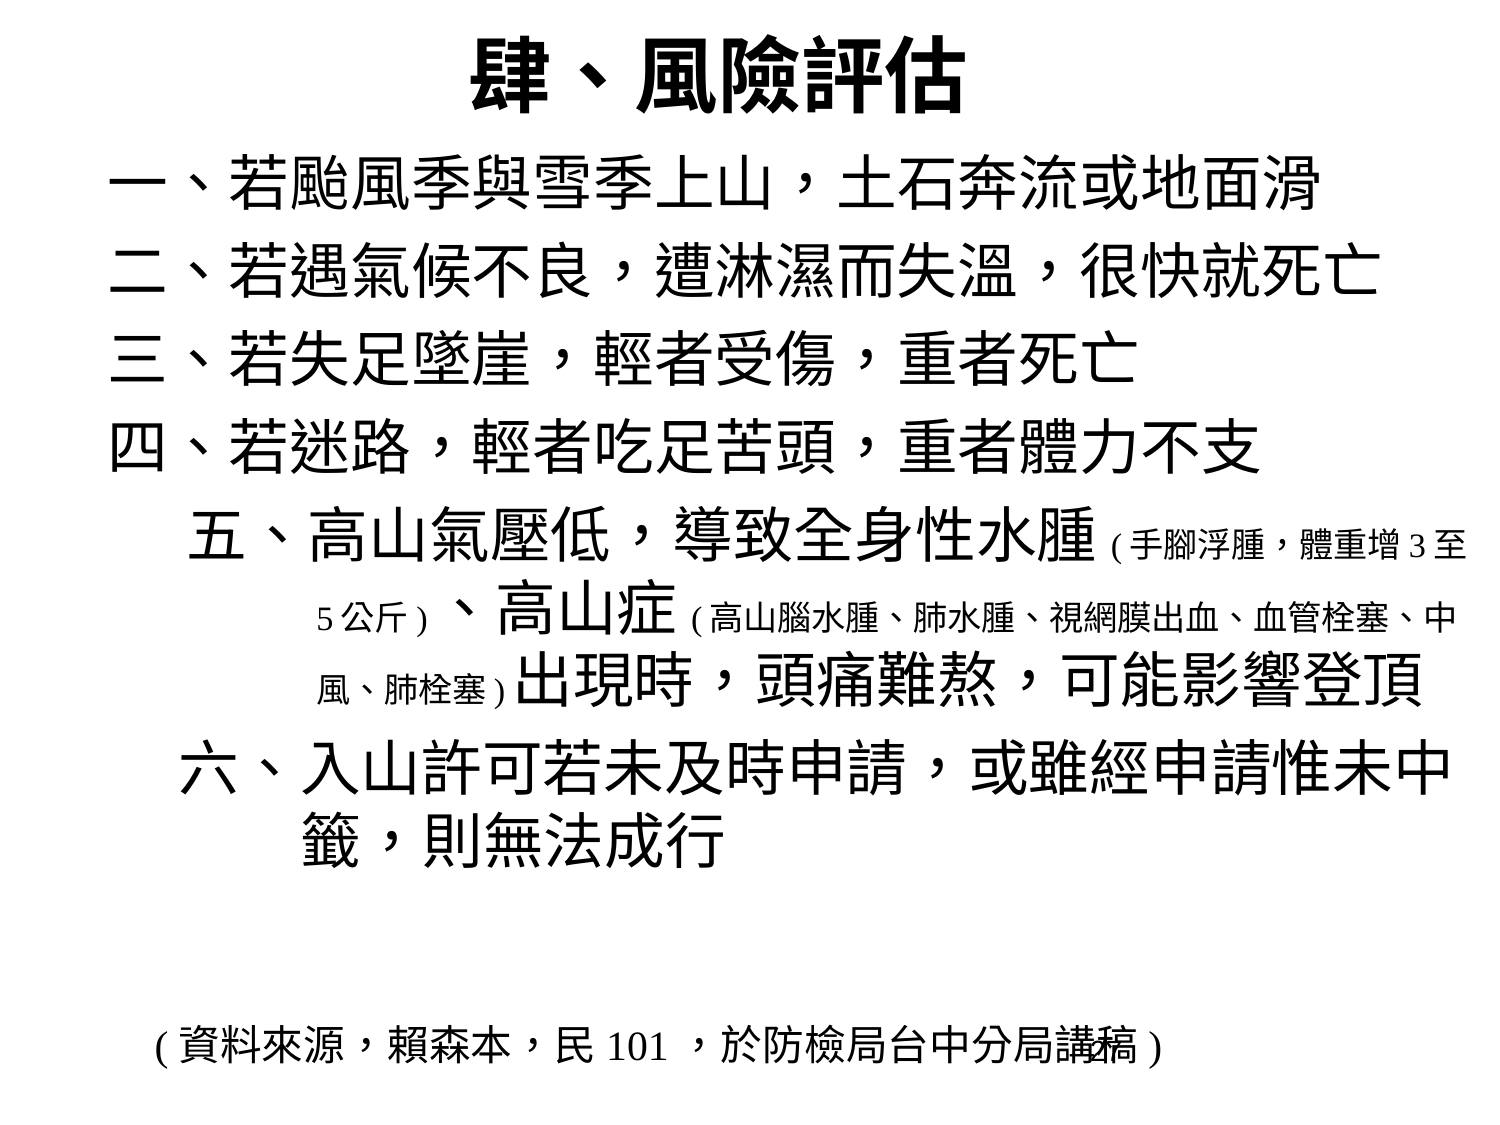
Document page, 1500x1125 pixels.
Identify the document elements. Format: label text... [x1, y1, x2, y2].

text_box 27 [1074, 1024, 1426, 1103]
title 肆、風險評估 [17, 9, 1419, 138]
list 一、若颱風季與雪季上山，土石奔流或地面滑 二、若遇氣候不良，遭淋濕而失溫，很快就死亡 三、若失足墜崖，輕者受傷，重者死亡 四、若迷路，輕者吃足苦頭，重者體力不支 五、高山氣壓低，導致全身性水腫(手腳浮腫，體重增3至5公斤)、高山症(高山腦水腫、肺水腫、視網膜出血、血管栓塞、中風、肺栓塞)出現時，頭痛難熬，可能影響登頂 六、入山許可若未及時申請，或雖經申請惟未中籤，則無法成行 [41, 137, 1500, 946]
text_box (資料來源，賴森本，民101，於防檢局台中分局講稿) [53, 1011, 1264, 1078]
